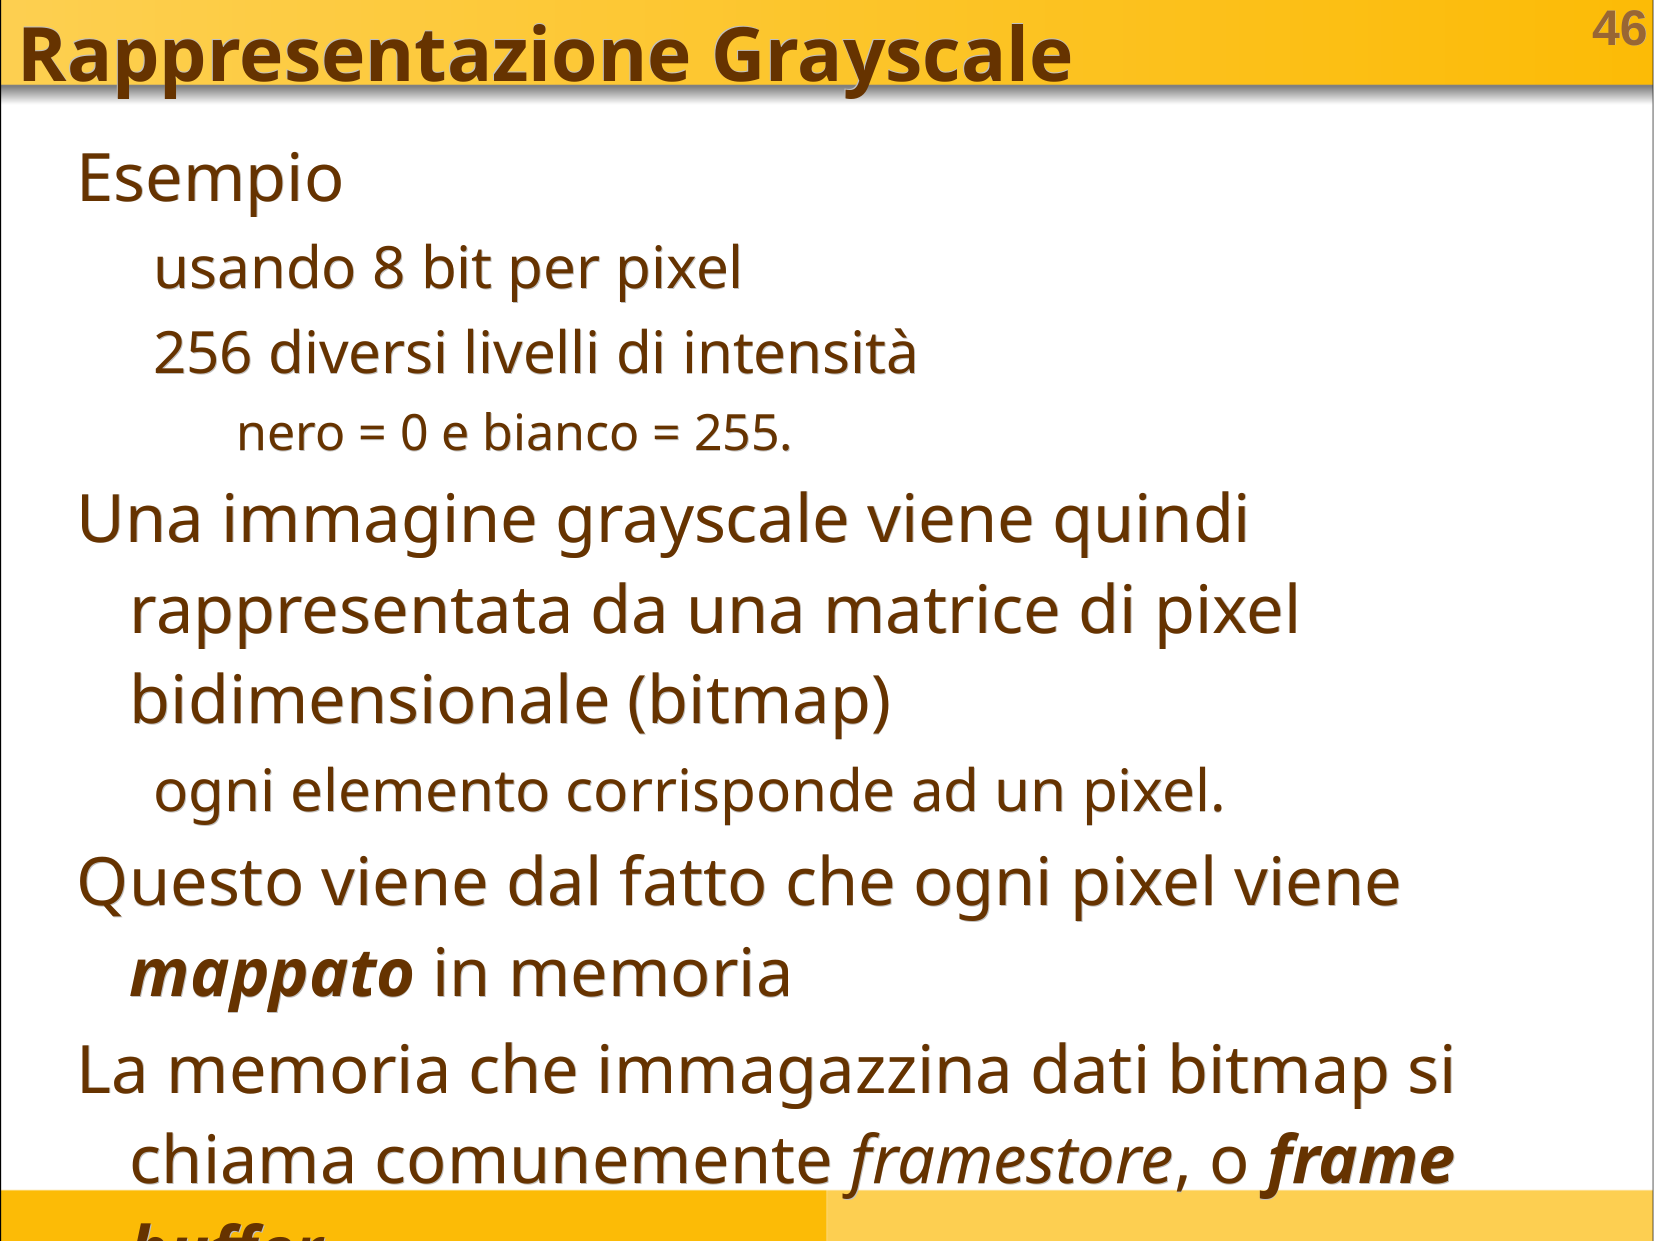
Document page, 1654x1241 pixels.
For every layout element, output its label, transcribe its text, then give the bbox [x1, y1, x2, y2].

list Esempio usando 8 bit per pixel 256 diversi livelli di intensità nero = 0 e bianco = 255. Una immagine grayscale viene quindi rappresentata da una matrice di pixel bidimensionale (bitmap) ogni elemento corrisponde ad un pixel. Questo viene dal fatto che ogni pixel viene mappato in memoria La memoria che immagazzina dati bitmap si chiama comunemente framestore, o frame buffer [59, 129, 1595, 1150]
picture [0, 0, 1654, 1241]
title Rappresentazione Grayscale [0, 1, 1477, 89]
